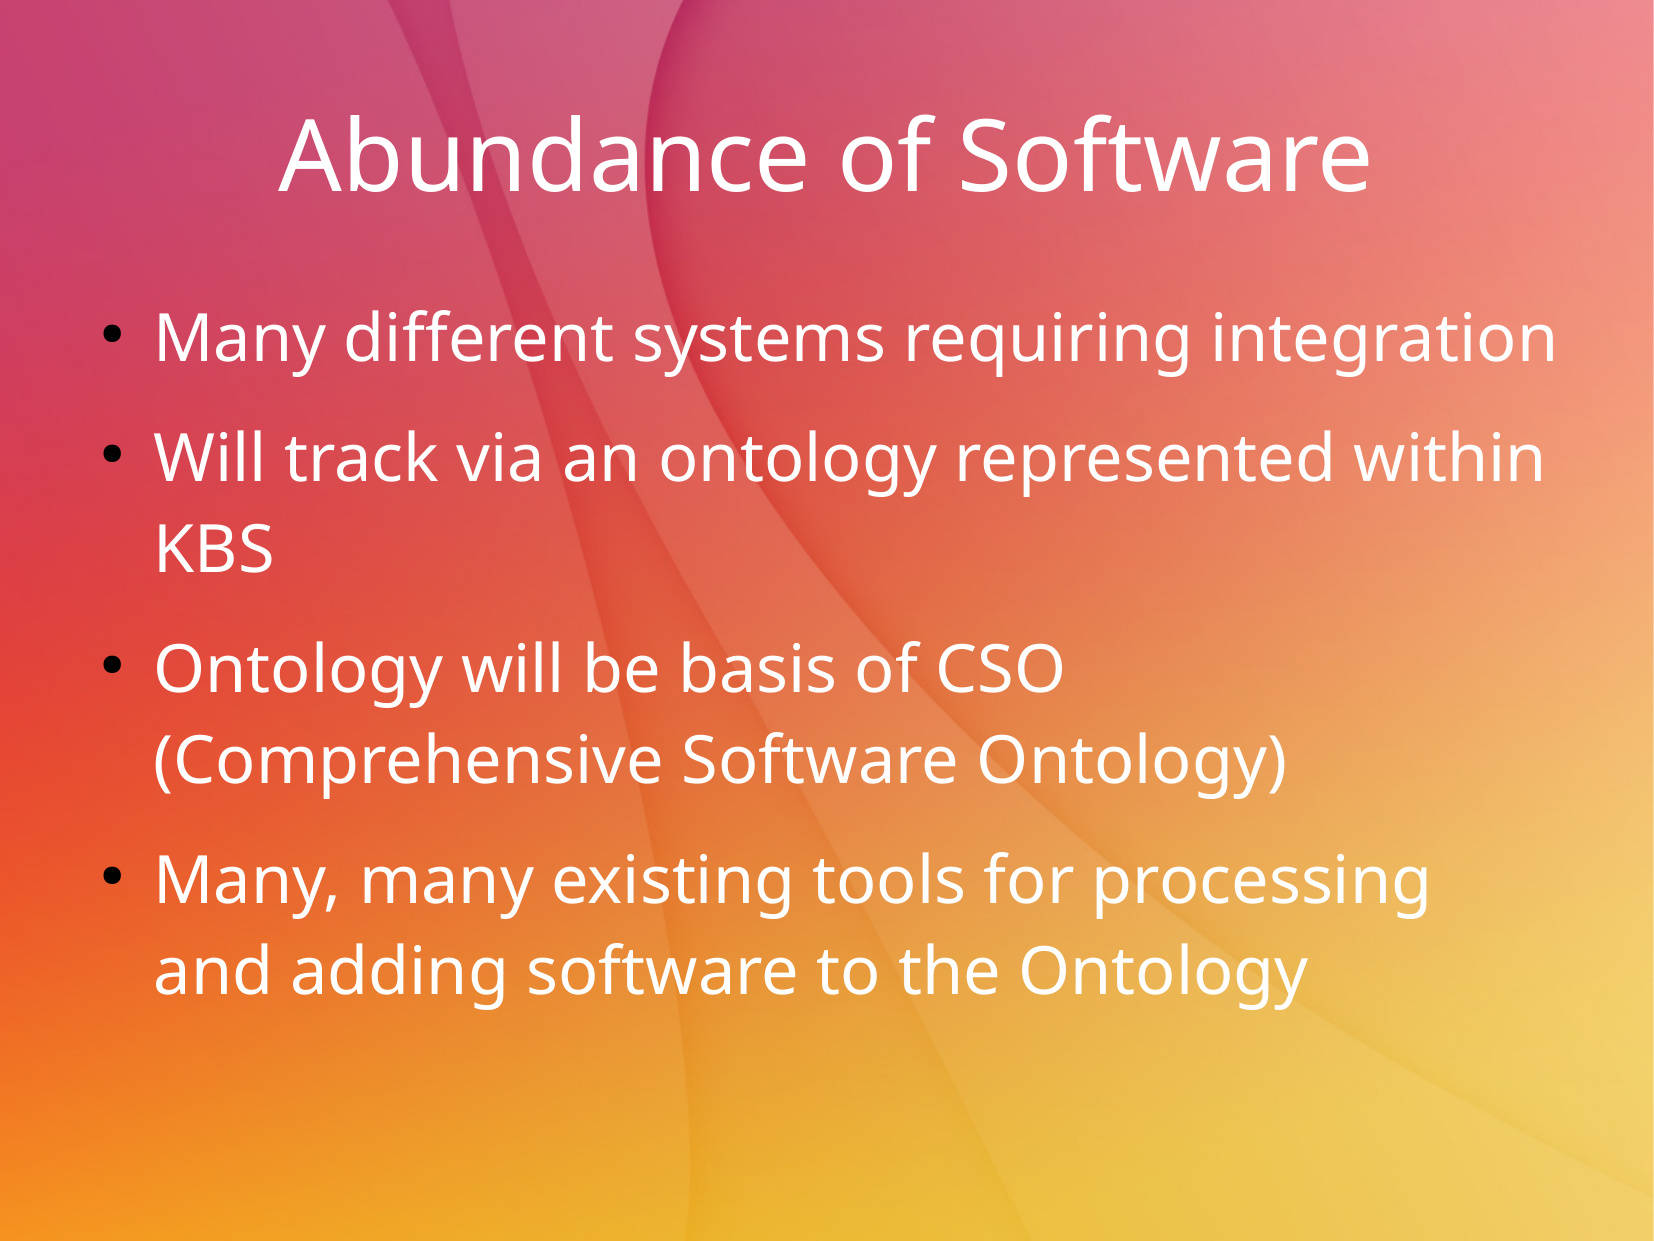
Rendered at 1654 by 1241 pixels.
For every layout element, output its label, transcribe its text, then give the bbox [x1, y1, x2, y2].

title Abundance of Software [82, 56, 1571, 250]
list Many different systems requiring integration Will track via an ontology represented within KBS Ontology will be basis of CSO (Comprehensive Software Ontology) Many, many existing tools for processing and adding software to the Ontology [82, 290, 1571, 1094]
picture [0, 0, 1654, 1241]
